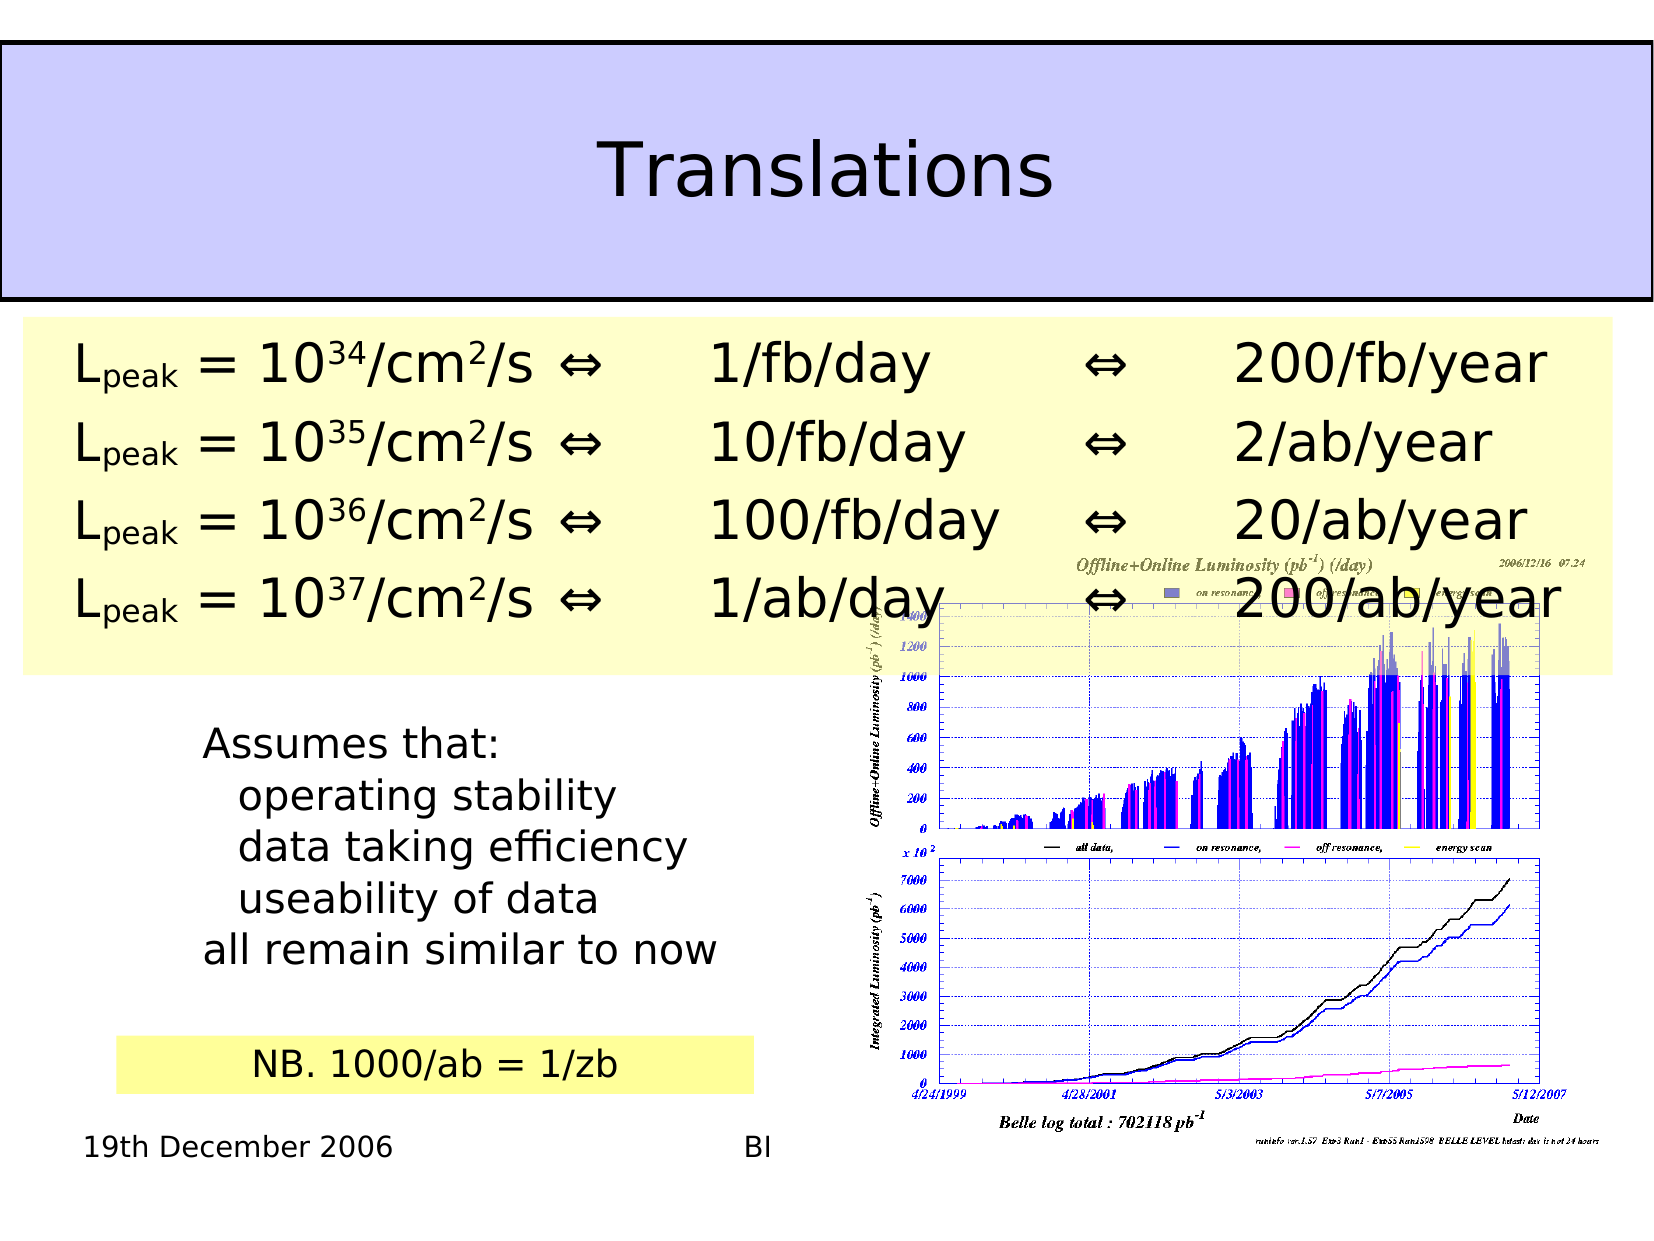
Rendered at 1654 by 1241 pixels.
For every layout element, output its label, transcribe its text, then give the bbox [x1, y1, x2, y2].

text_box Assumes that: operating stability data taking efficiency useability of data all remain similar to now [187, 712, 788, 1013]
text_box NB. 1000/ab = 1/zb [116, 1035, 754, 1094]
title Translations [0, 42, 1654, 300]
picture [769, 523, 1625, 1183]
text_box Lpeak = 1034/cm2/s ⇔ 1/fb/day ⇔ 200/fb/year Lpeak = 1035/cm2/s ⇔ 10/fb/day ⇔ 2/ab/year Lpeak = 1036/cm2/s ⇔ 100/fb/day ⇔ 20/ab/year Lpeak = 1037/cm2/s ⇔ 1/ab/day ⇔ 200/ab/year [23, 316, 1613, 676]
